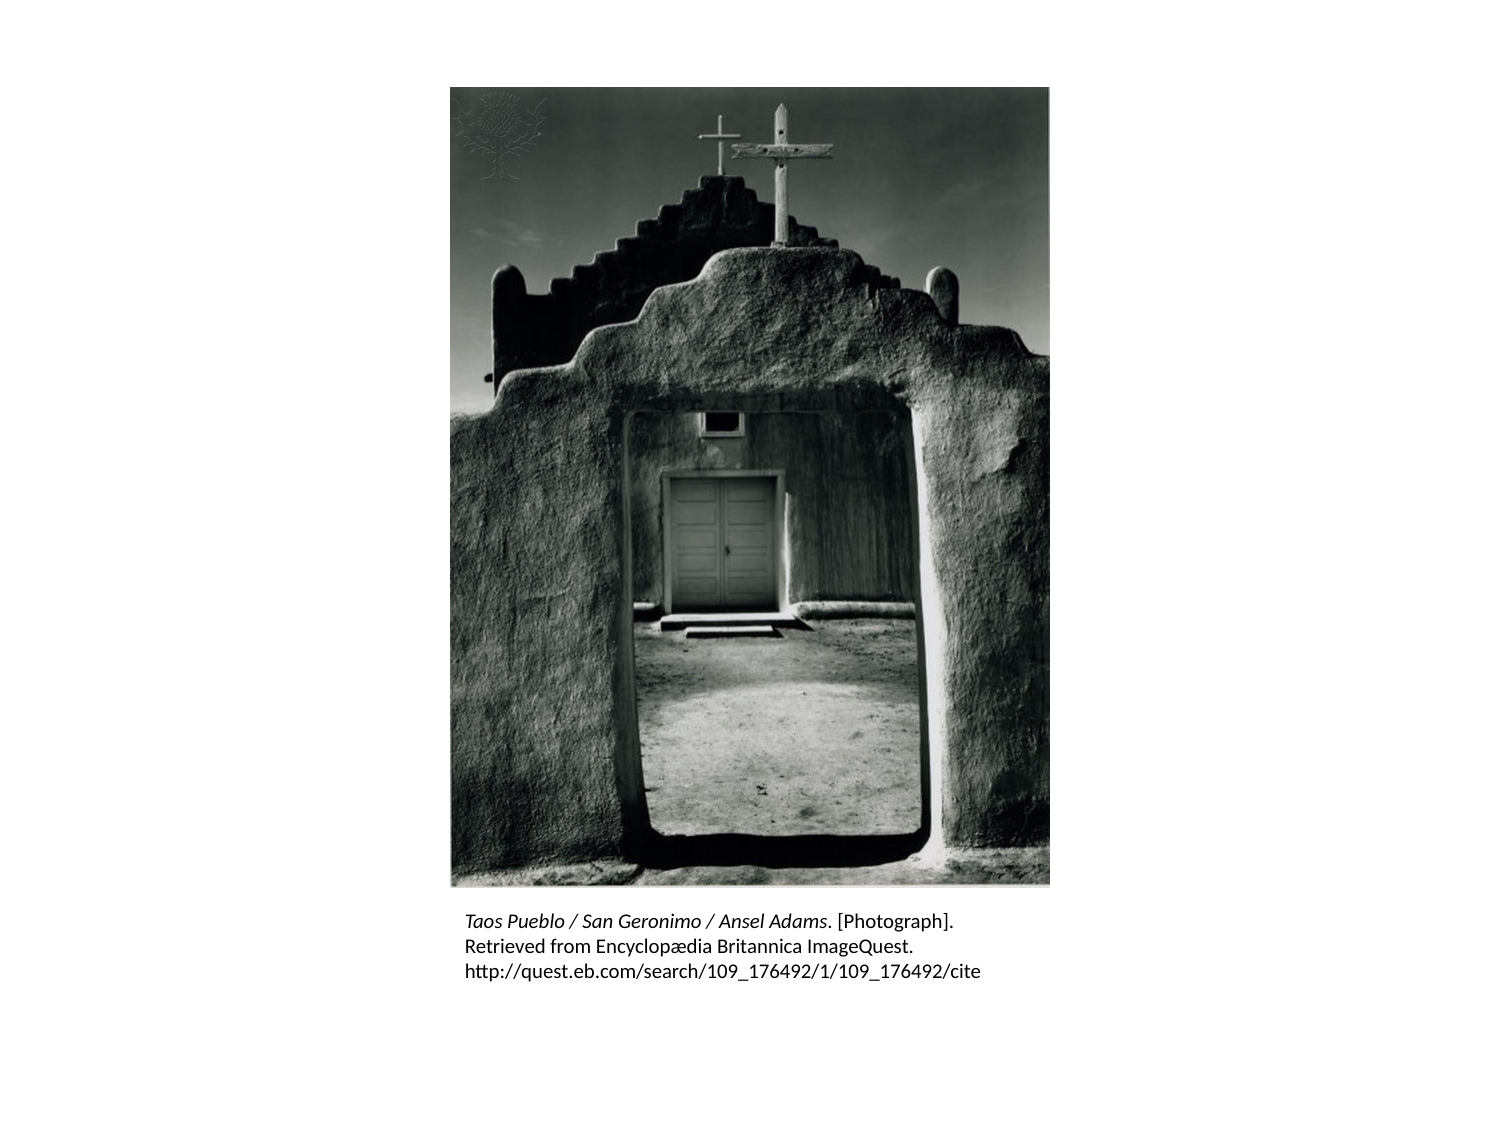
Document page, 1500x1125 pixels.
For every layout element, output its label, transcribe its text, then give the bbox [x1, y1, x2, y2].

picture [450, 87, 1050, 888]
text_box Taos Pueblo / San Geronimo / Ansel Adams. [Photograph]. Retrieved from Encyclopædia Britannica ImageQuest. http://quest.eb.com/search/109_176492/1/109_176492/cite [449, 900, 1050, 990]
